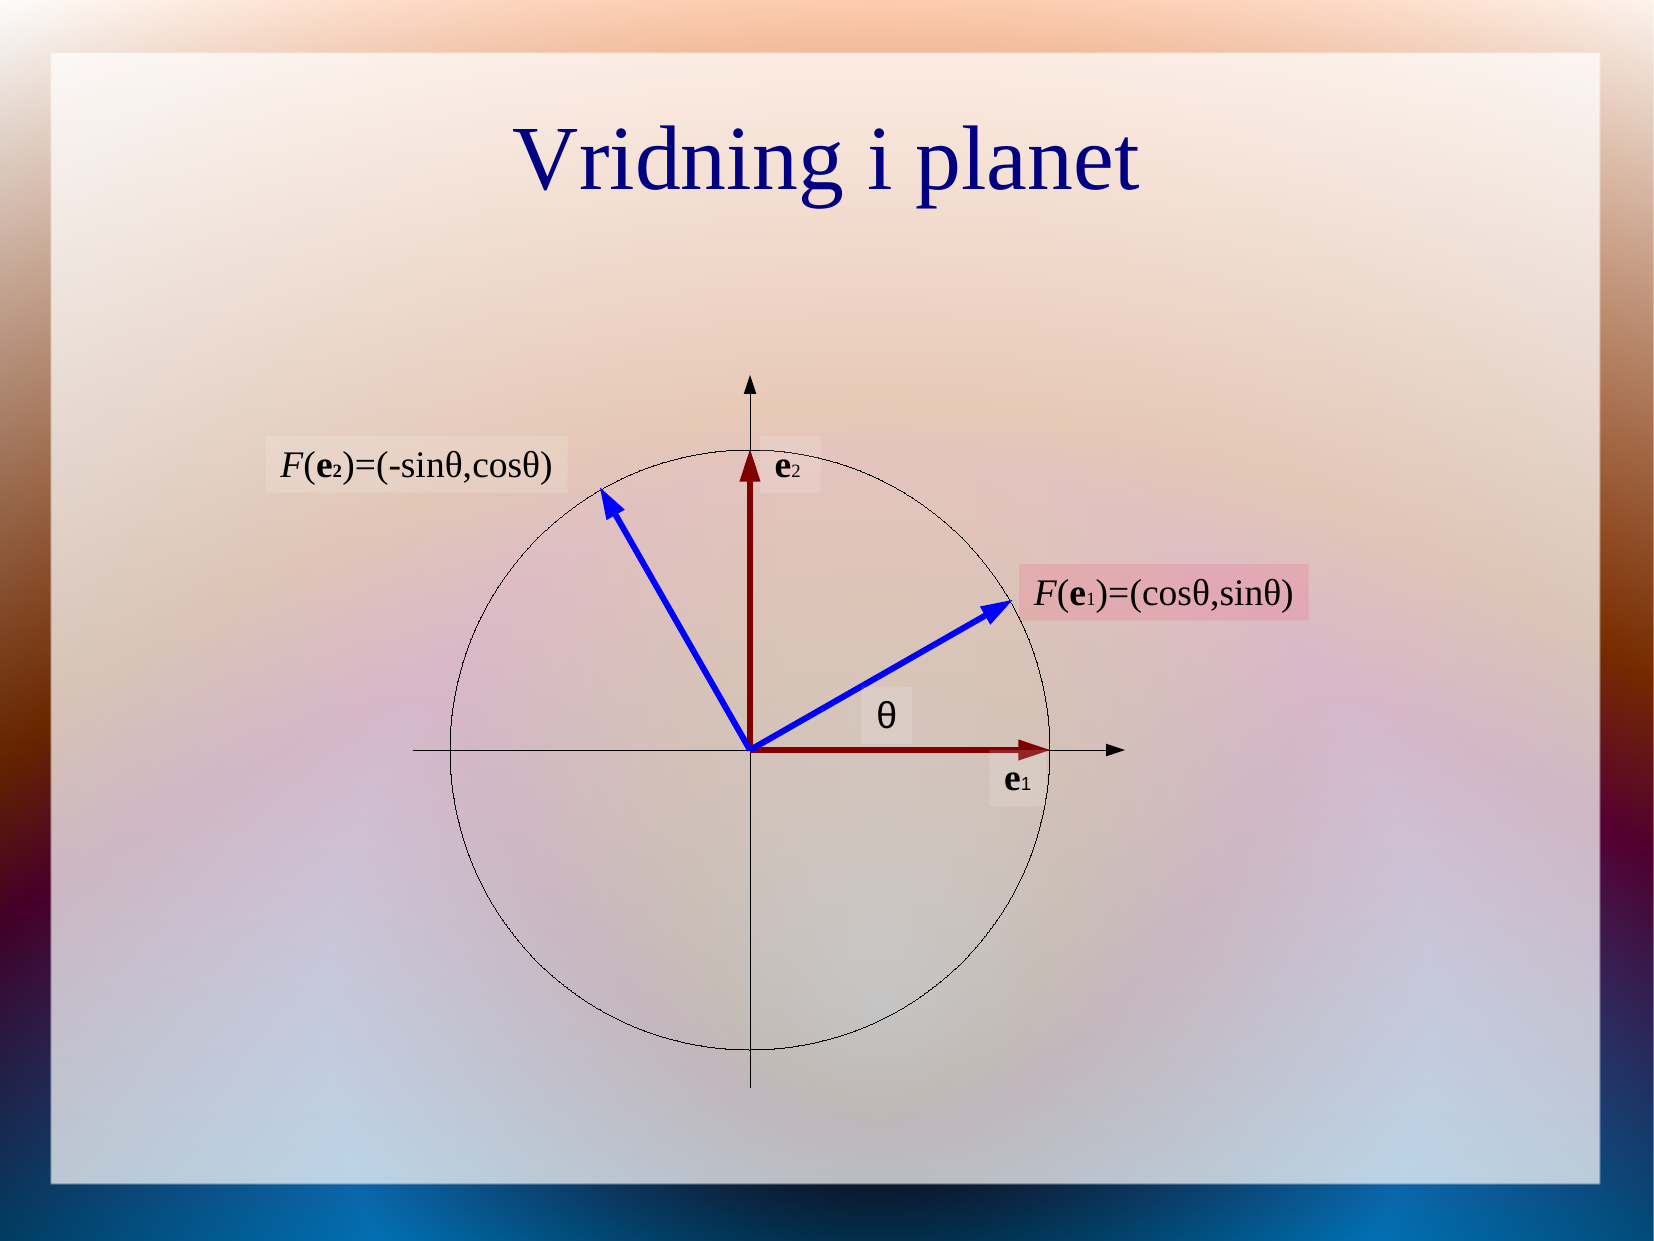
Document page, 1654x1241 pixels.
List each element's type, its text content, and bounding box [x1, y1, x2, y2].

picture [0, 0, 1654, 1241]
text_box e2 [759, 436, 821, 493]
title Vridning i planet [82, 55, 1571, 263]
text_box F(e2)=(-sinθ,cosθ) [265, 436, 568, 493]
text_box θ [861, 686, 912, 744]
text_box F(e1)=(cosθ,sinθ) [1019, 564, 1309, 621]
text_box e1 [989, 750, 1047, 807]
